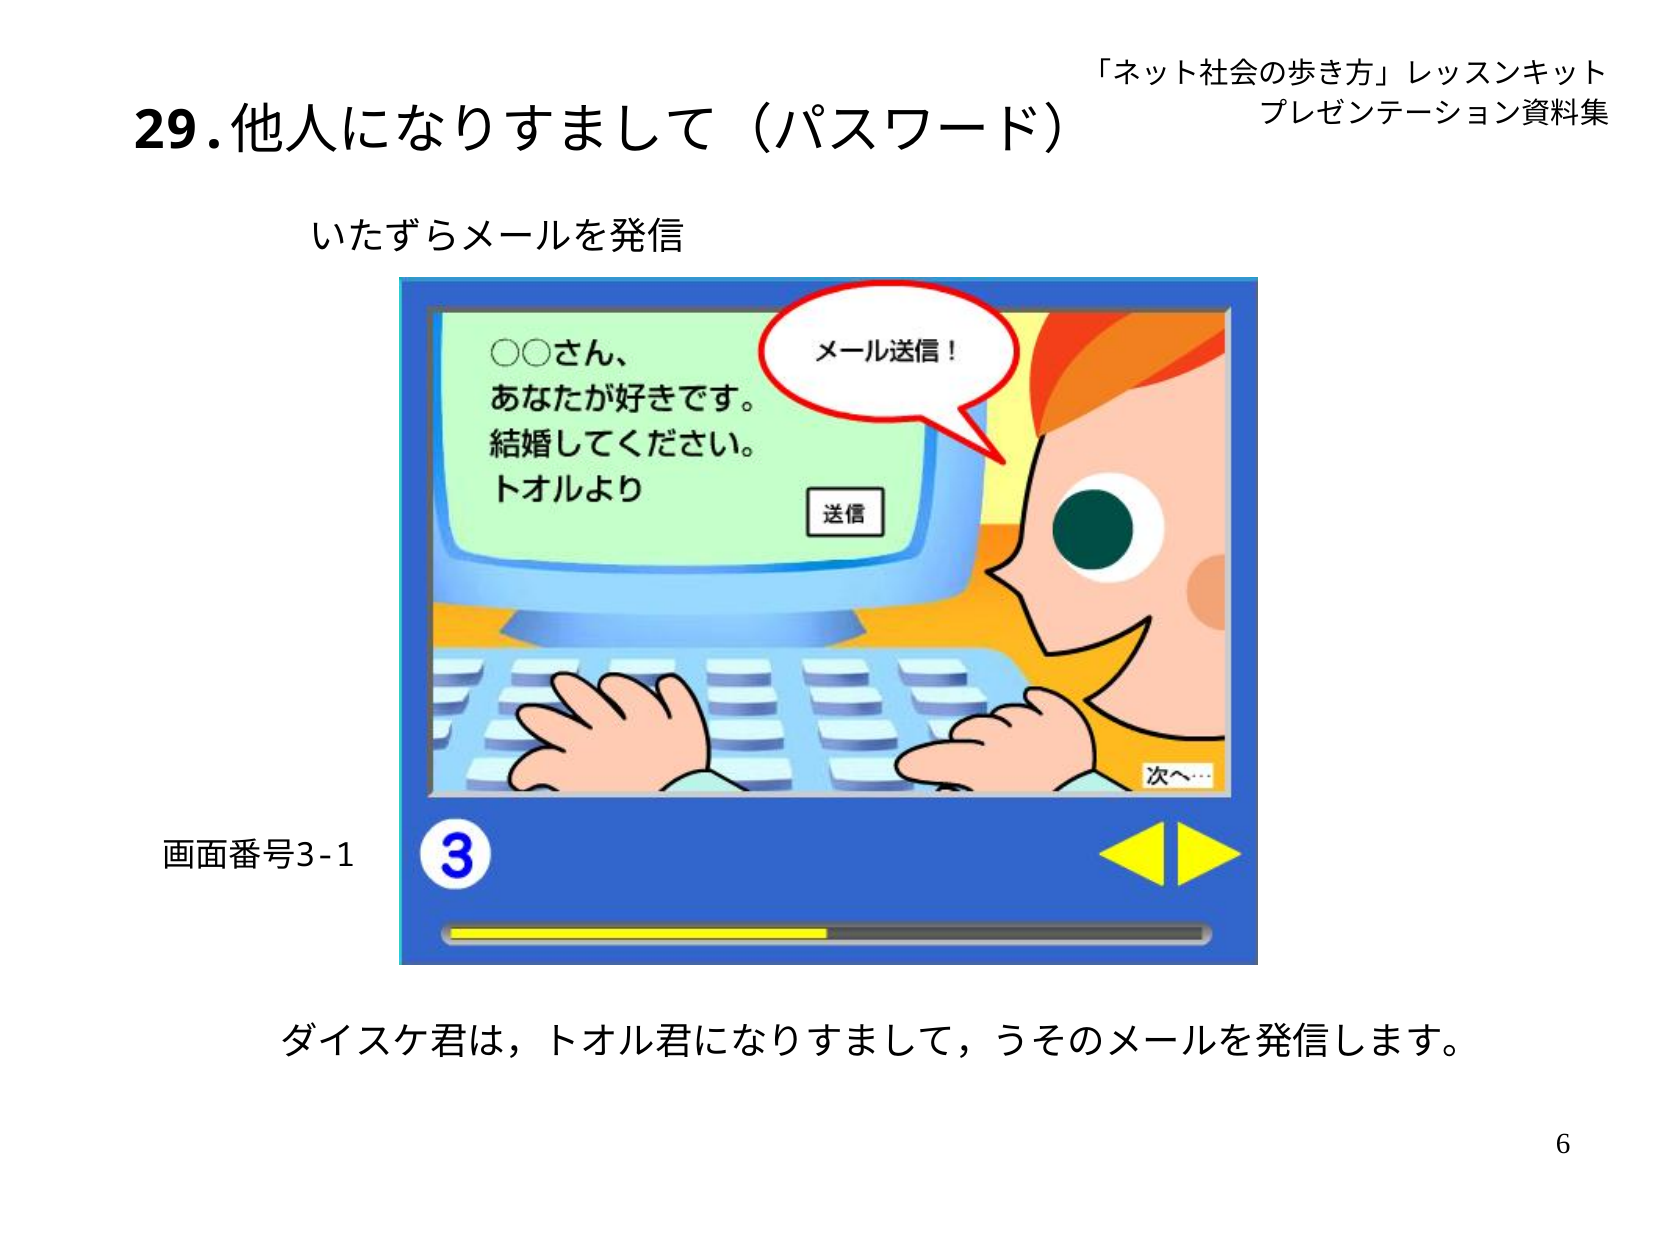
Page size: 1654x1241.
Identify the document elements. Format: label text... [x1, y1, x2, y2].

text_box 画面番号3-1 [147, 826, 384, 882]
text_box いたずらメールを発信 [295, 206, 1182, 267]
text_box 29.他人になりすまして（パスワード） [118, 88, 1241, 169]
text_box ダイスケ君は，トオル君になりすまして，うそのメールを発信します。 [265, 1003, 1512, 1074]
picture [399, 277, 1258, 965]
text_box 「ネット社会の歩き方」レッスンキット プレゼンテーション資料集 [1062, 44, 1625, 139]
